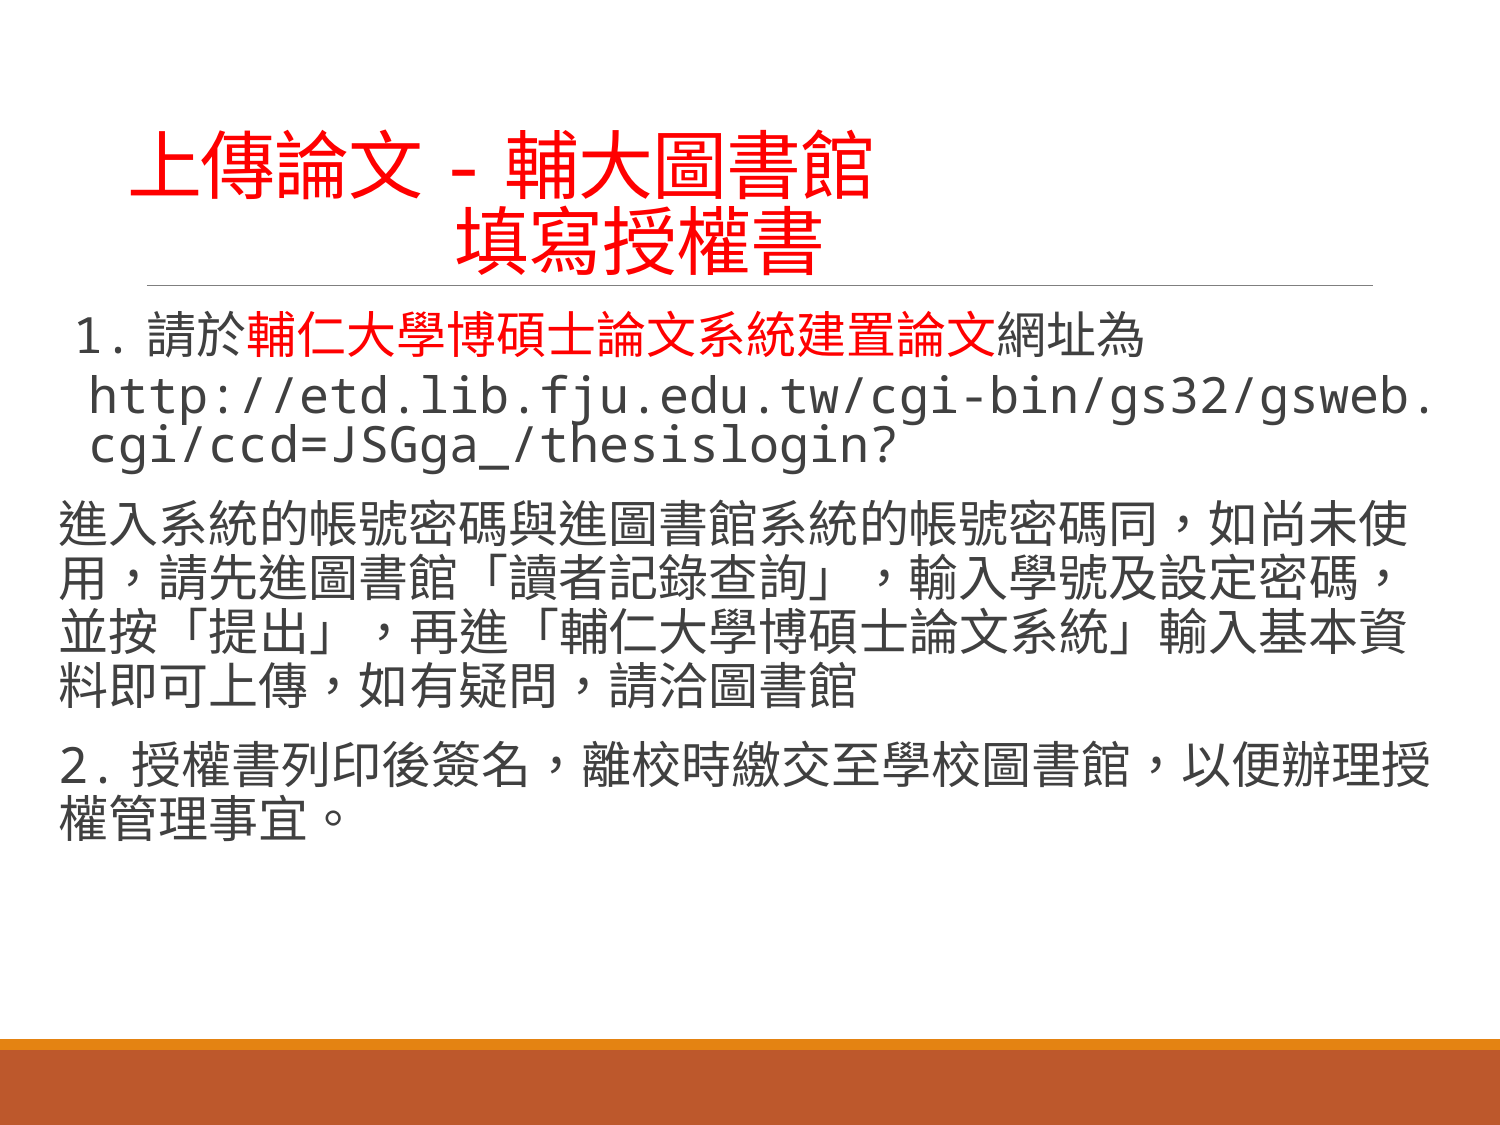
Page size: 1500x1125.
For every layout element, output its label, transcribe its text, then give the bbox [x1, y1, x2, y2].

title 上傳論文-輔大圖書館 填寫授權書 [112, 54, 1350, 293]
list 1.請於輔仁大學博碩士論文系統建置論文網址為http://etd.lib.fju.edu.tw/cgi-bin/gs32/gsweb.cgi/ccd=JSGga_/thesislogin? 進入系統的帳號密碼與進圖書館系統的帳號密碼同，如尚未使用，請先進圖書館「讀者記錄查詢」，輸入學號及設定密碼，並按「提出」，再進「輔仁大學博碩士論文系統」輸入基本資料即可上傳，如有疑問，請洽圖書館 2.授權書列印後簽名，離校時繳交至學校圖書館，以便辦理授權管理事宜。 [58, 302, 1442, 1012]
